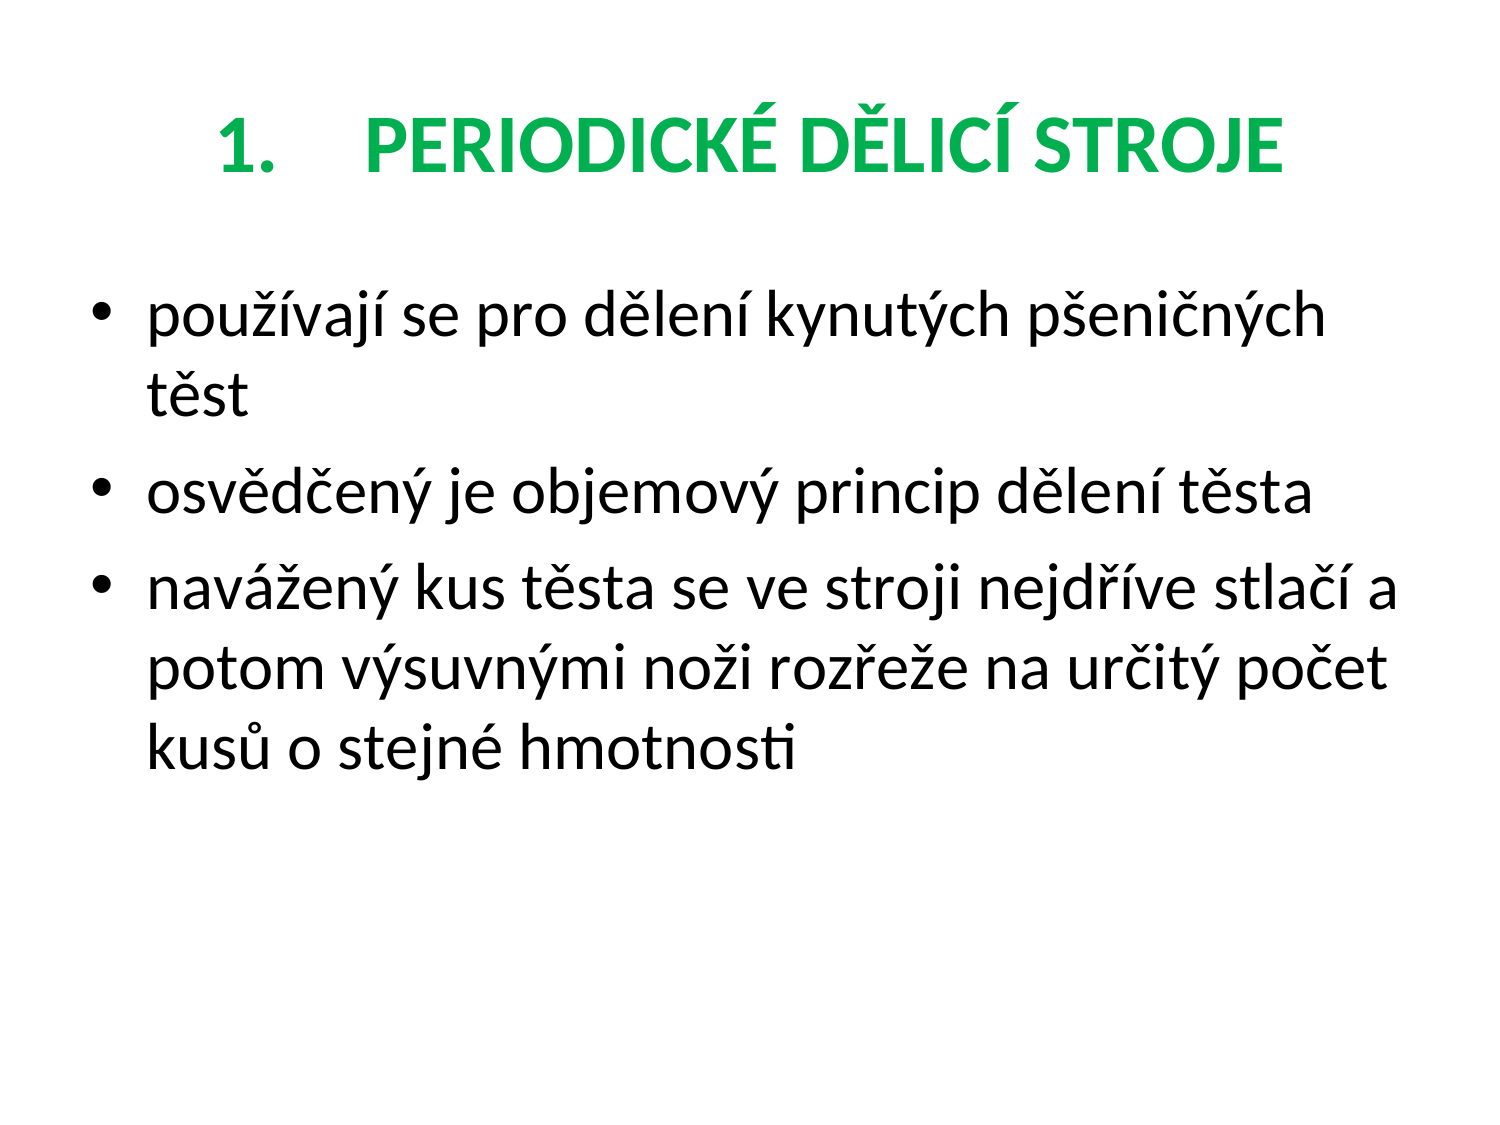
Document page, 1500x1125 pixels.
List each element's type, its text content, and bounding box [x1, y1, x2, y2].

list používají se pro dělení kynutých pšeničných těst osvědčený je objemový princip dělení těsta navážený kus těsta se ve stroji nejdříve stlačí a potom výsuvnými noži rozřeže na určitý počet kusů o stejné hmotnosti [75, 262, 1426, 1006]
title 1. PERIODICKÉ DĚLICÍ STROJE [75, 0, 1426, 262]
